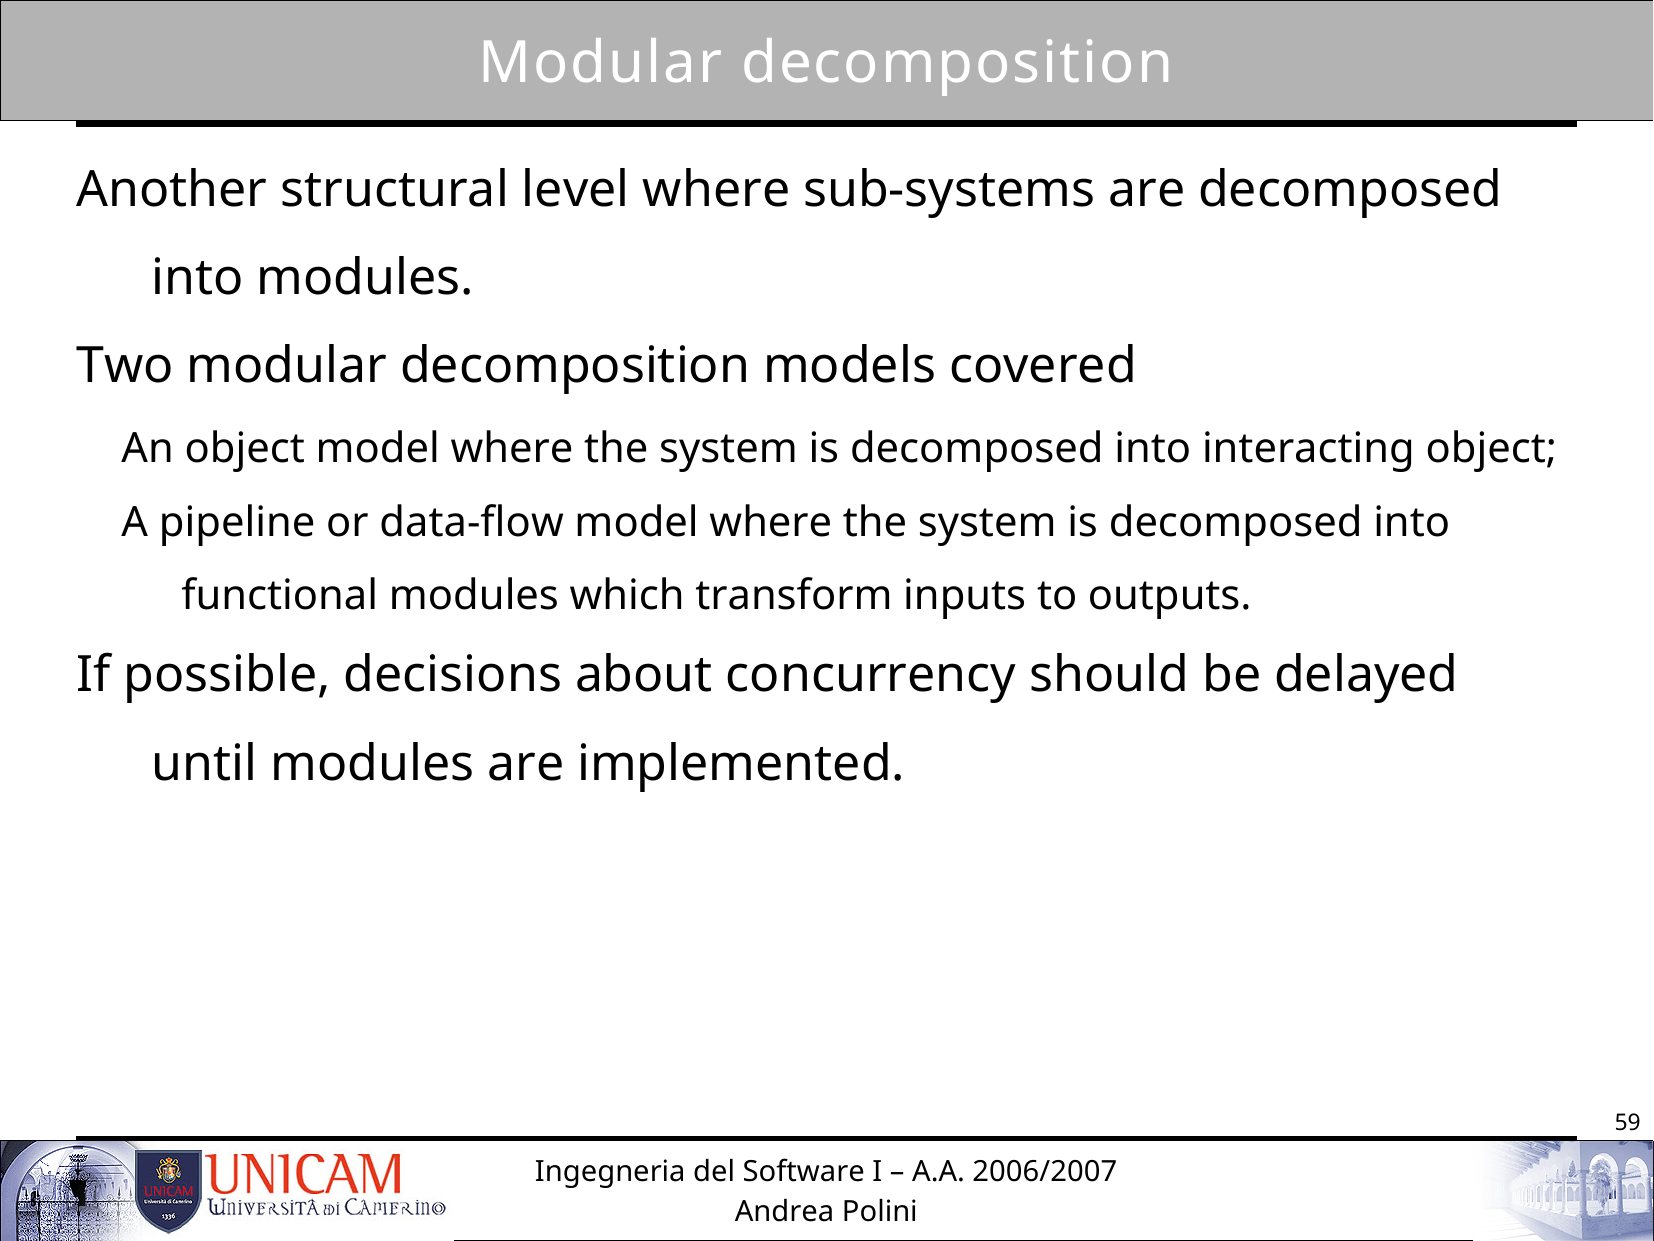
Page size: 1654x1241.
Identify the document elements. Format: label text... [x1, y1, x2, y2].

picture [1473, 1141, 1654, 1241]
picture [0, 1141, 454, 1241]
list Another structural level where sub-systems are decomposed into modules. Two modular decomposition models covered An object model where the system is decomposed into interacting object; A pipeline or data-flow model where the system is decomposed into functional modules which transform inputs to outputs. If possible, decisions about concurrency should be delayed until modules are implemented. [76, 152, 1577, 755]
title Modular decomposition [0, 0, 1653, 121]
